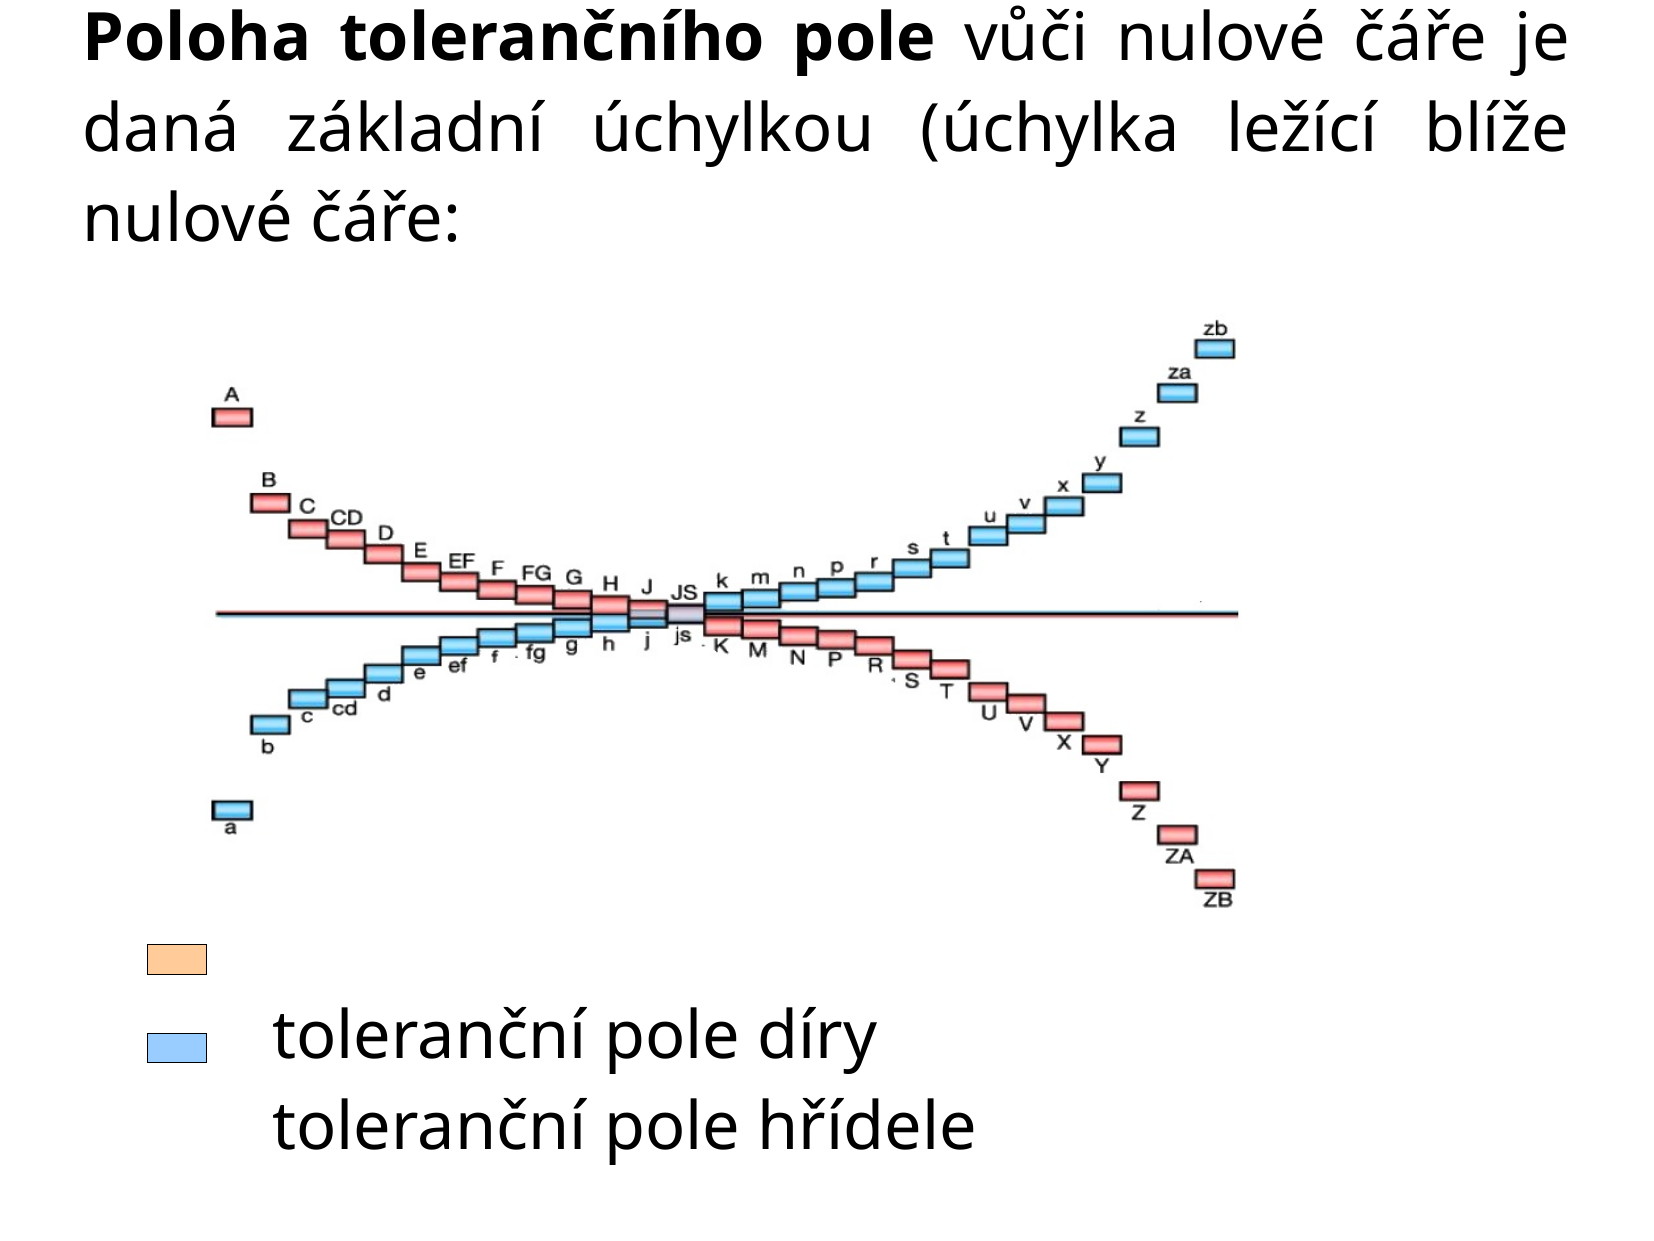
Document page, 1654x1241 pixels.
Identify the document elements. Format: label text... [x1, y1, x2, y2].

text_box [147, 1033, 207, 1063]
text_box [147, 944, 207, 975]
subtitle Poloha tolerančního pole vůči nulové čáře je daná základní úchylkou (úchylka ležící blíže nulové čáře: toleranční pole díry toleranční pole hřídele [82, 56, 1571, 1102]
picture [205, 313, 1241, 945]
